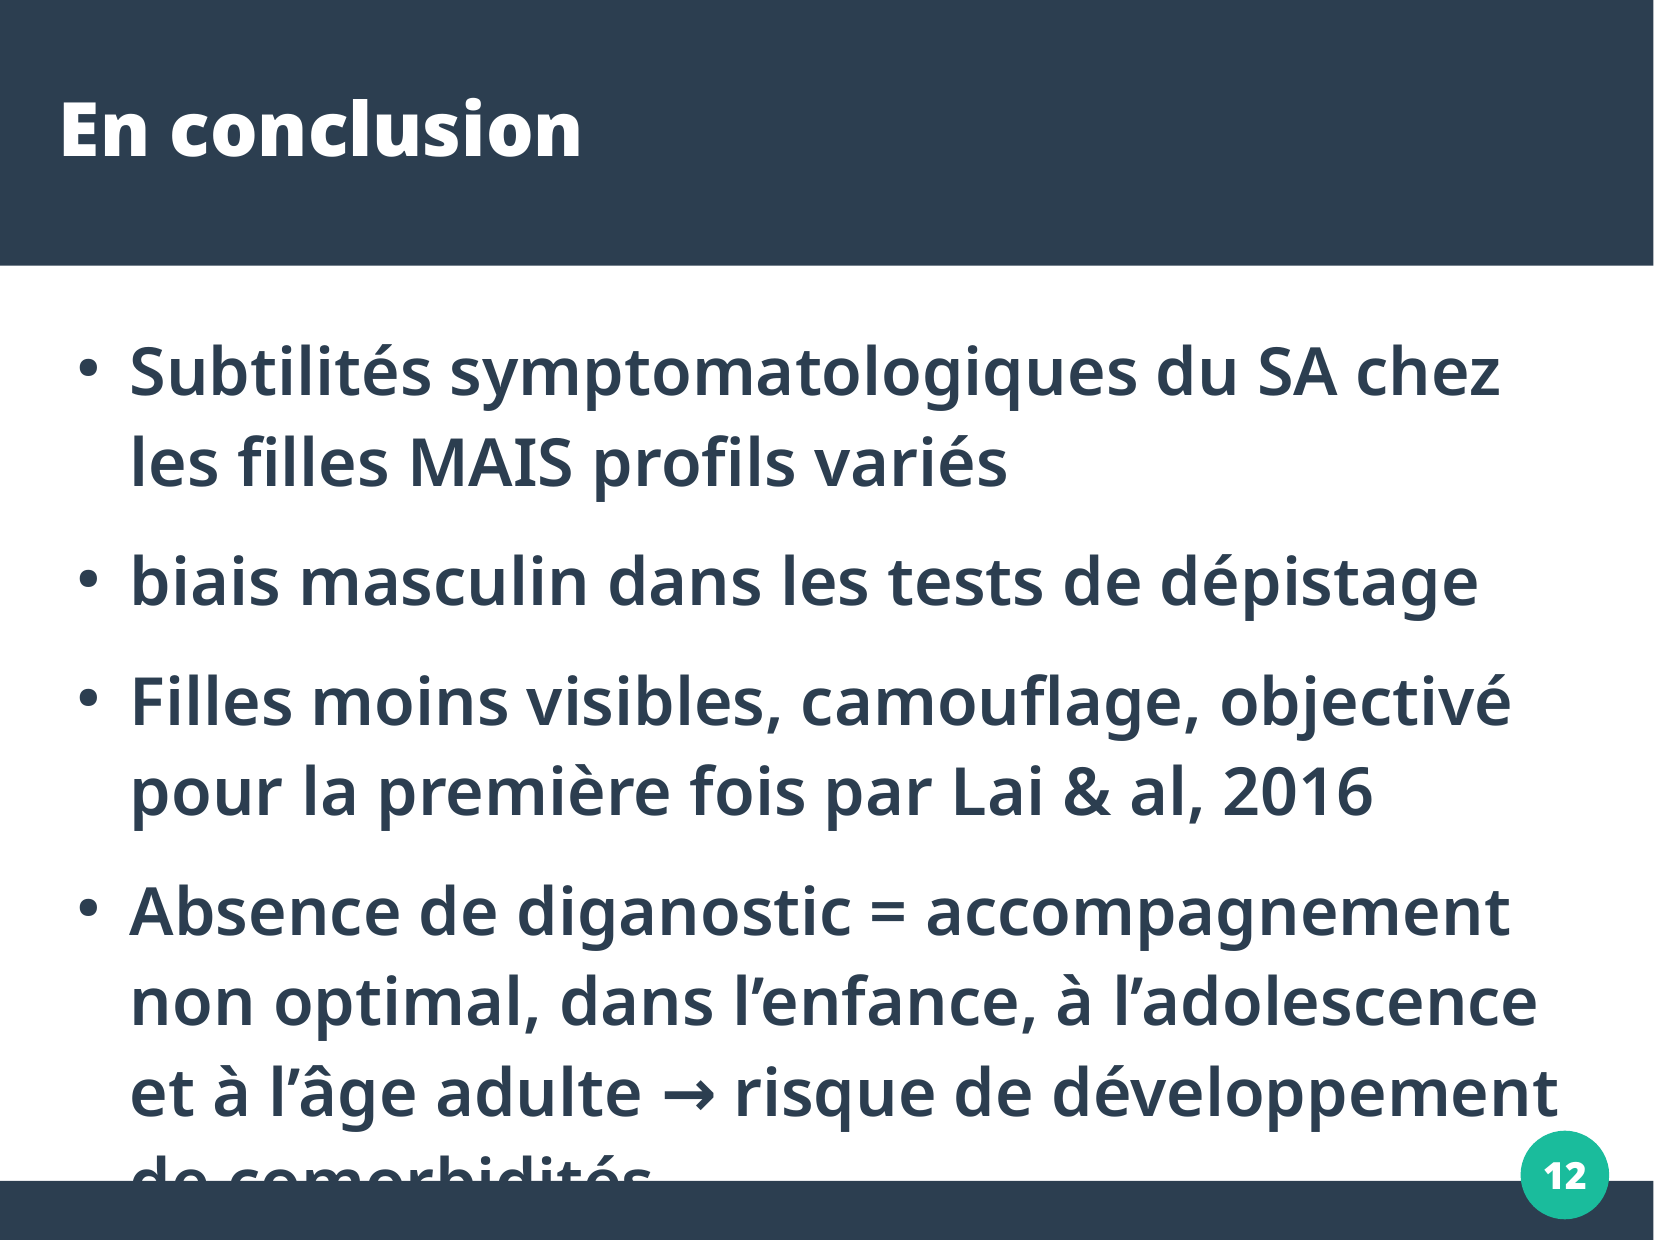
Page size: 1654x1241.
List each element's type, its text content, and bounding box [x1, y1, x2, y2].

list Subtilités symptomatologiques du SA chez les filles MAIS profils variés biais masculin dans les tests de dépistage Filles moins visibles, camouflage, objectivé pour la première fois par Lai & al, 2016 Absence de diganostic = accompagnement non optimal, dans l’enfance, à l’adolescence et à l’âge adulte → risque de développement de comorbidités NECESSITÉ DE MIEUX CONNAITRE LE PROFIL FÉMININ [58, 324, 1595, 1152]
title En conclusion [58, 49, 1595, 207]
